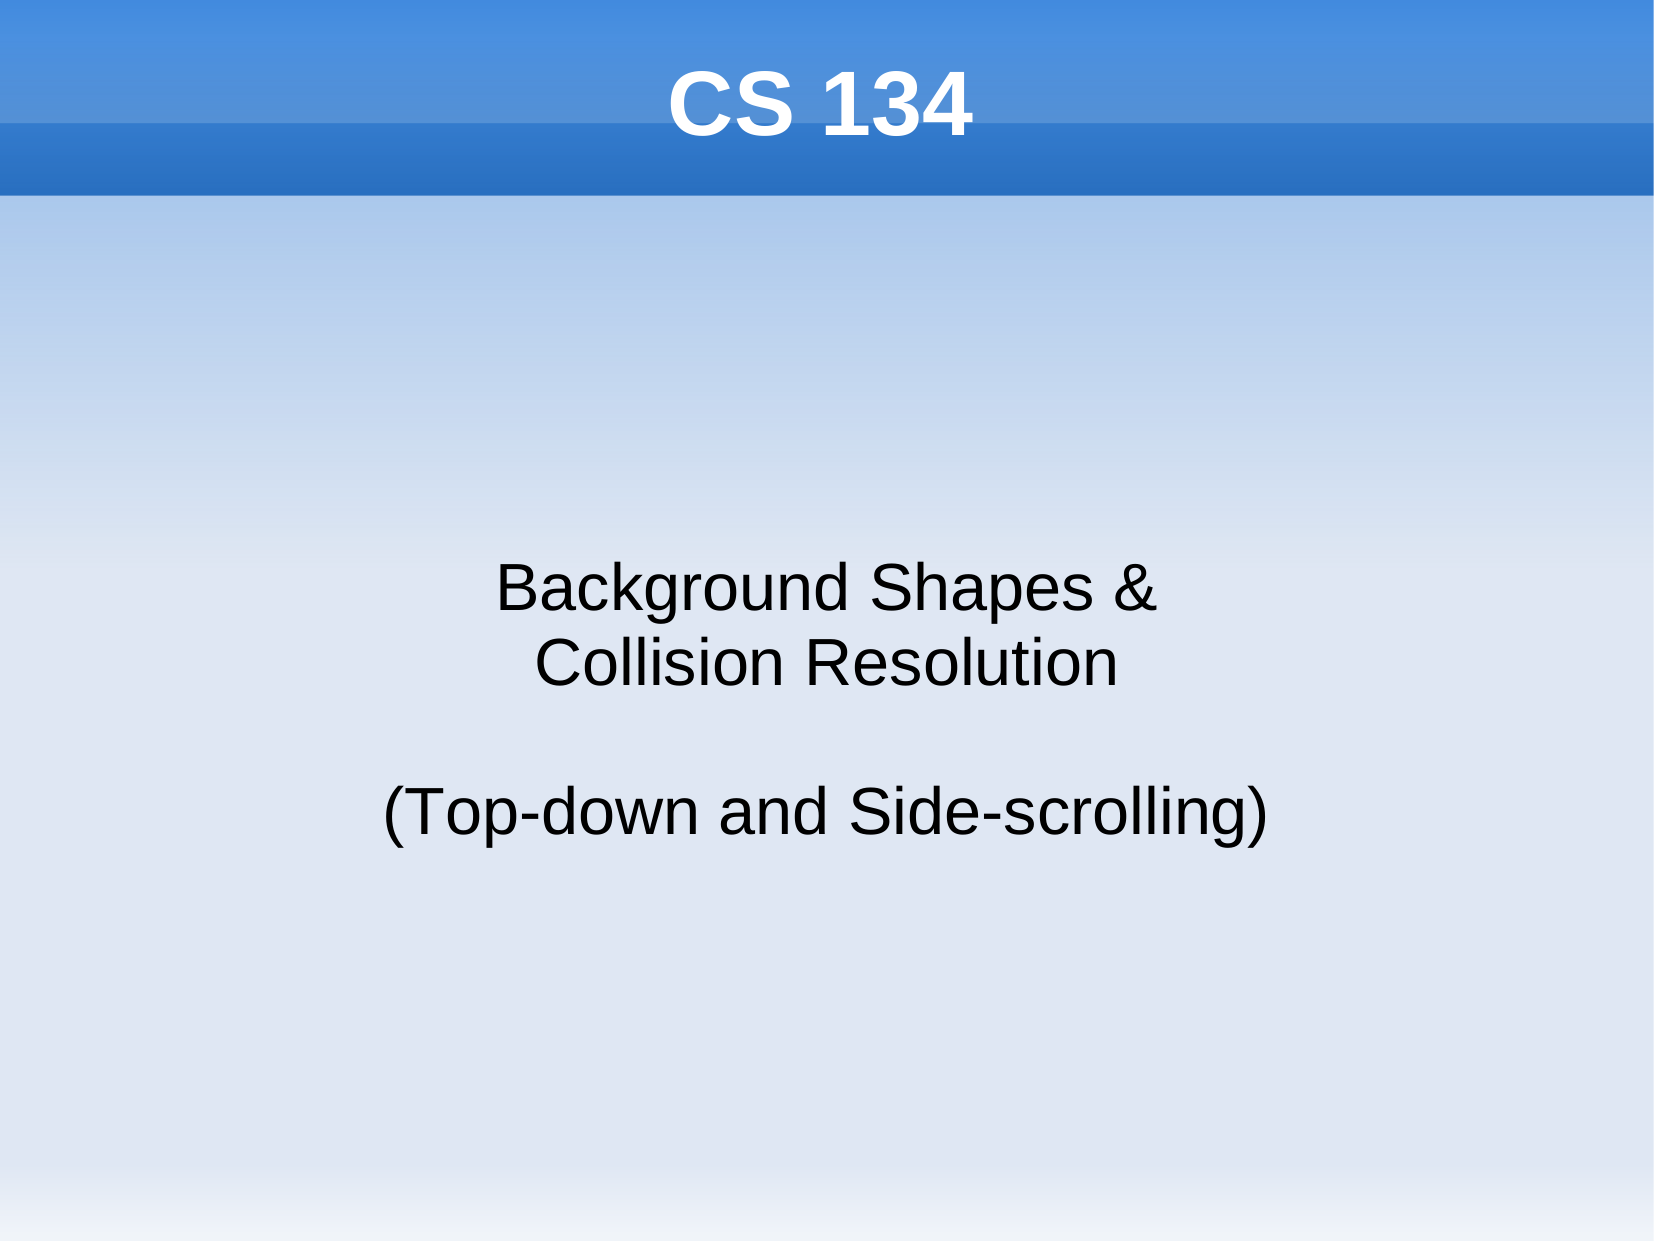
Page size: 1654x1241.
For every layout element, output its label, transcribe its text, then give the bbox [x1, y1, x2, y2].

subtitle Background Shapes & Collision Resolution (Top-down and Side-scrolling) [82, 290, 1571, 1109]
picture [0, 0, 1654, 1241]
title CS 134 [76, 0, 1565, 208]
